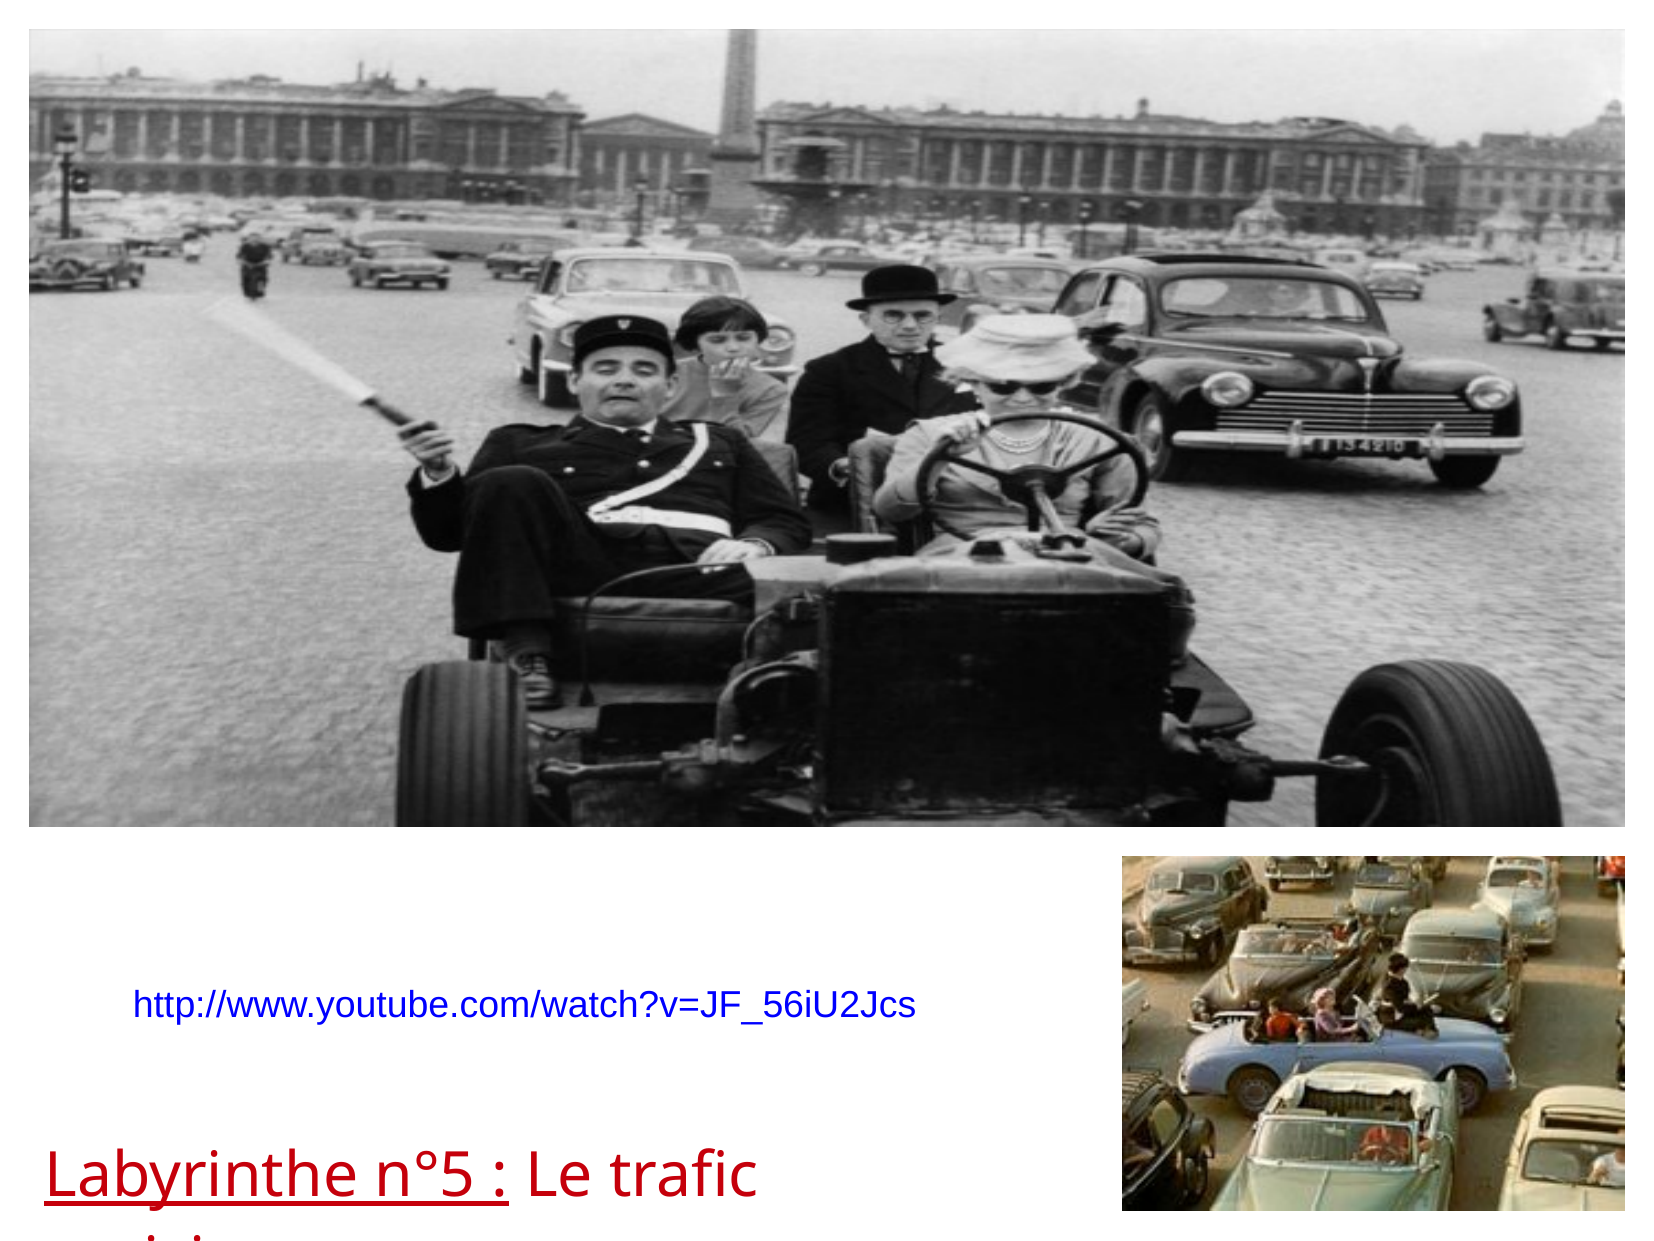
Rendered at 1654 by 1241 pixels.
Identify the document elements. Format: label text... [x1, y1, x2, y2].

text_box Labyrinthe n°5 : Le trafic parisien [29, 1122, 975, 1211]
picture [29, 29, 1625, 827]
text_box http://www.youtube.com/watch?v=JF_56iU2Jcs [118, 976, 1004, 1034]
picture [1122, 856, 1625, 1211]
